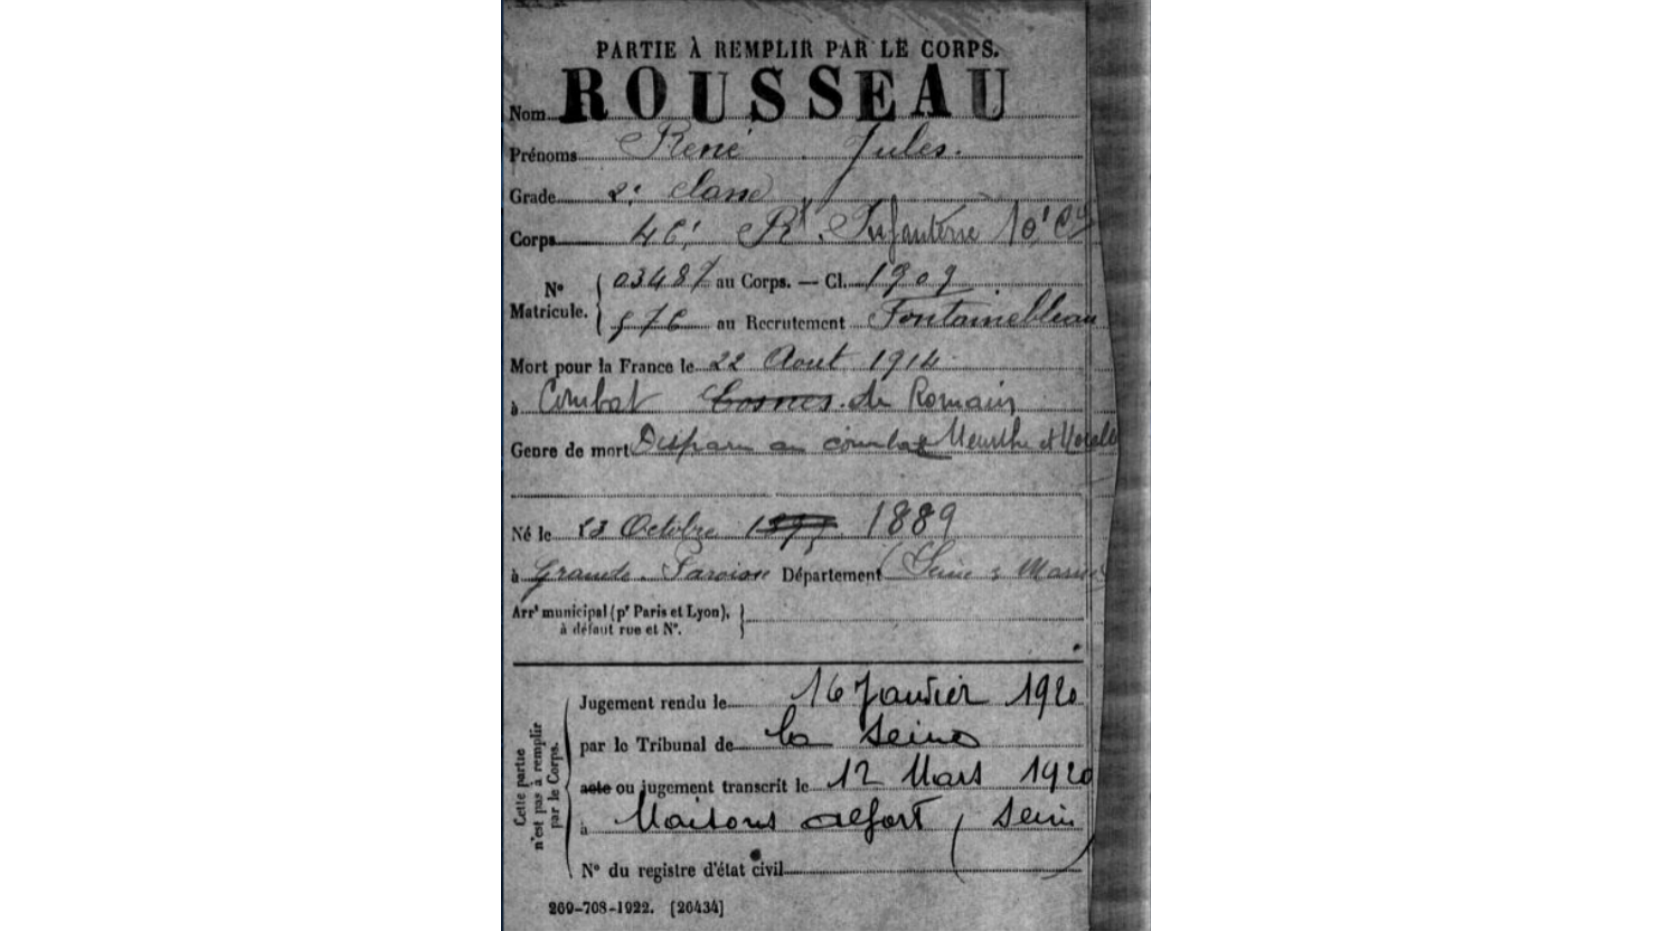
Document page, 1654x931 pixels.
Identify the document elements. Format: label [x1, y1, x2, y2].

picture [501, 0, 1151, 931]
